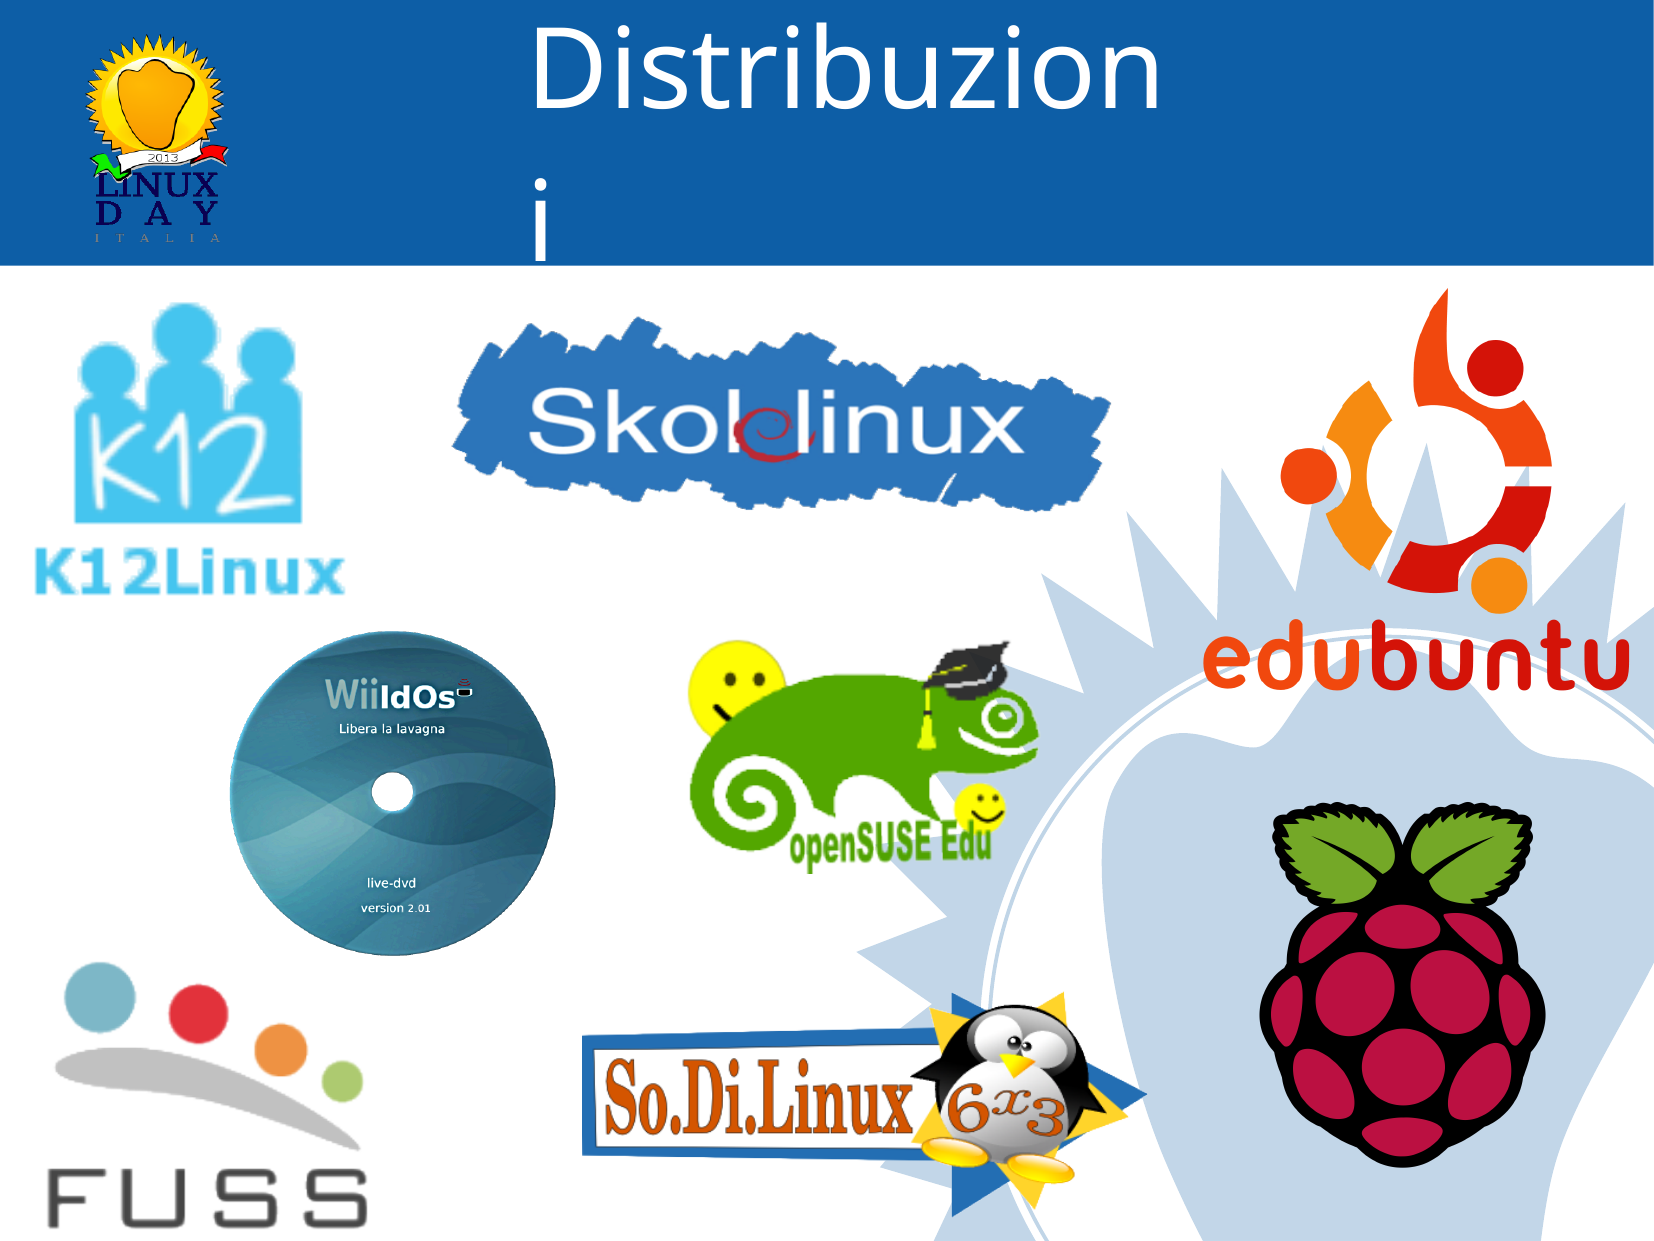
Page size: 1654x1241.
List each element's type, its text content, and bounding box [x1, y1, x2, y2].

picture [37, 155, 1119, 1241]
picture [1256, 801, 1547, 1169]
picture [582, 982, 1159, 1224]
picture [30, 301, 349, 599]
picture [1198, 276, 1633, 711]
picture [76, 13, 237, 262]
title Distribuzioni [526, 72, 1180, 211]
